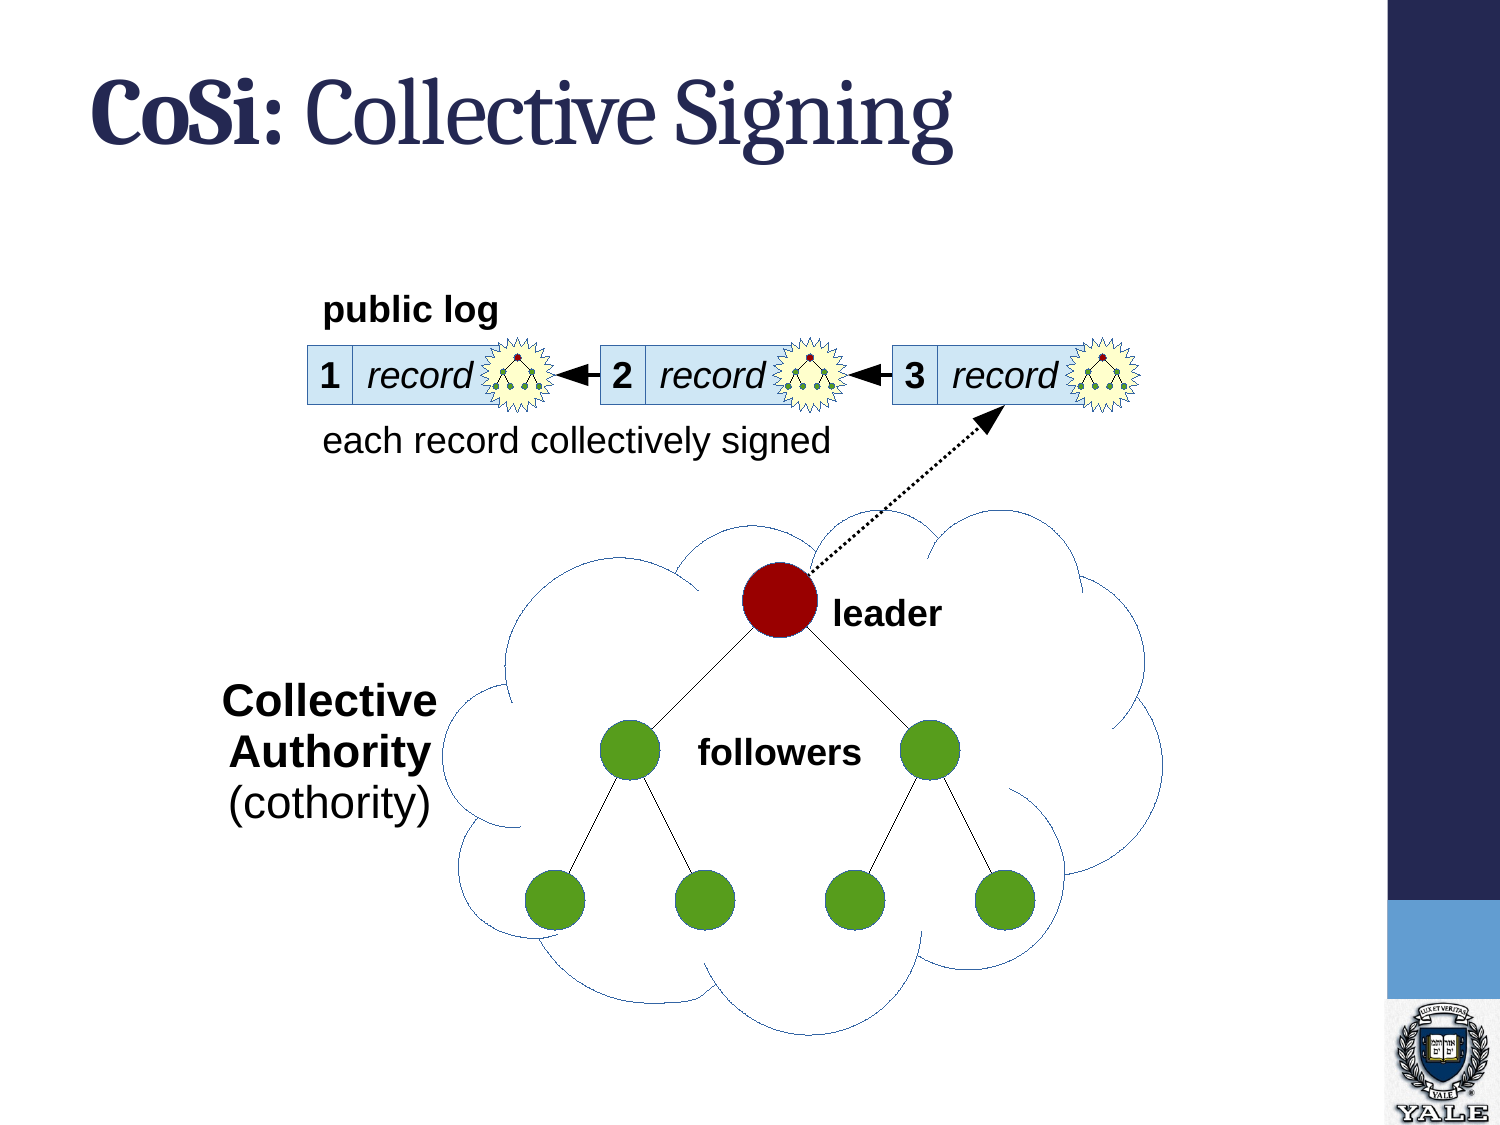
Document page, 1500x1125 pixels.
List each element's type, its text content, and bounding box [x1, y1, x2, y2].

text_box [480, 337, 556, 412]
text_box record [938, 345, 1084, 405]
text_box Collective Authority (cothority) [195, 667, 466, 835]
text_box each record collectively signed [307, 412, 938, 469]
text_box [900, 720, 961, 781]
text_box [742, 562, 817, 638]
text_box [975, 870, 1036, 931]
text_box [675, 870, 736, 931]
text_box [525, 870, 586, 931]
text_box followers [667, 723, 893, 781]
text_box 3 [892, 345, 938, 405]
text_box record [353, 345, 499, 405]
title CoSi: Collective Signing [75, 12, 1325, 200]
text_box [1065, 337, 1141, 413]
text_box public log [307, 281, 938, 338]
text_box [772, 337, 848, 412]
text_box [825, 870, 886, 931]
text_box 1 [307, 345, 353, 405]
text_box record [646, 345, 792, 405]
text_box leader [817, 585, 968, 642]
text_box 2 [600, 345, 646, 405]
picture [1384, 999, 1500, 1125]
text_box [600, 720, 661, 781]
